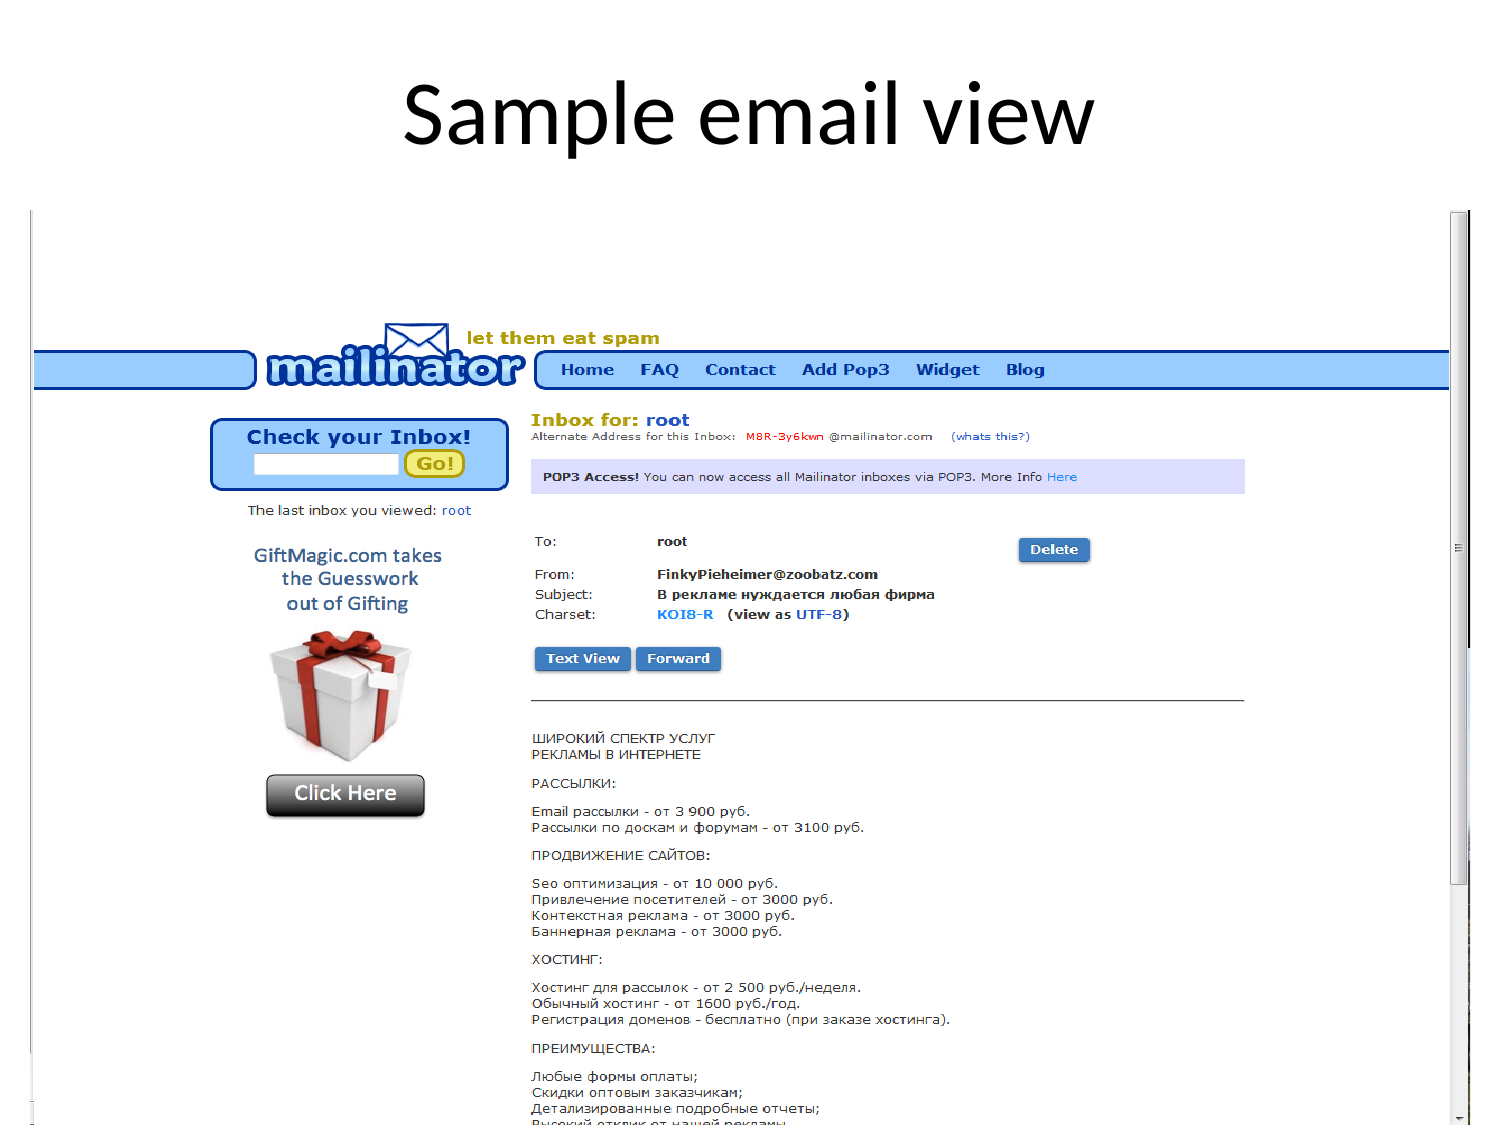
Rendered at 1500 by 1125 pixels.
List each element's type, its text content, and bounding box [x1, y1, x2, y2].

title Sample email view [75, 45, 1425, 210]
picture [30, 210, 1471, 1125]
